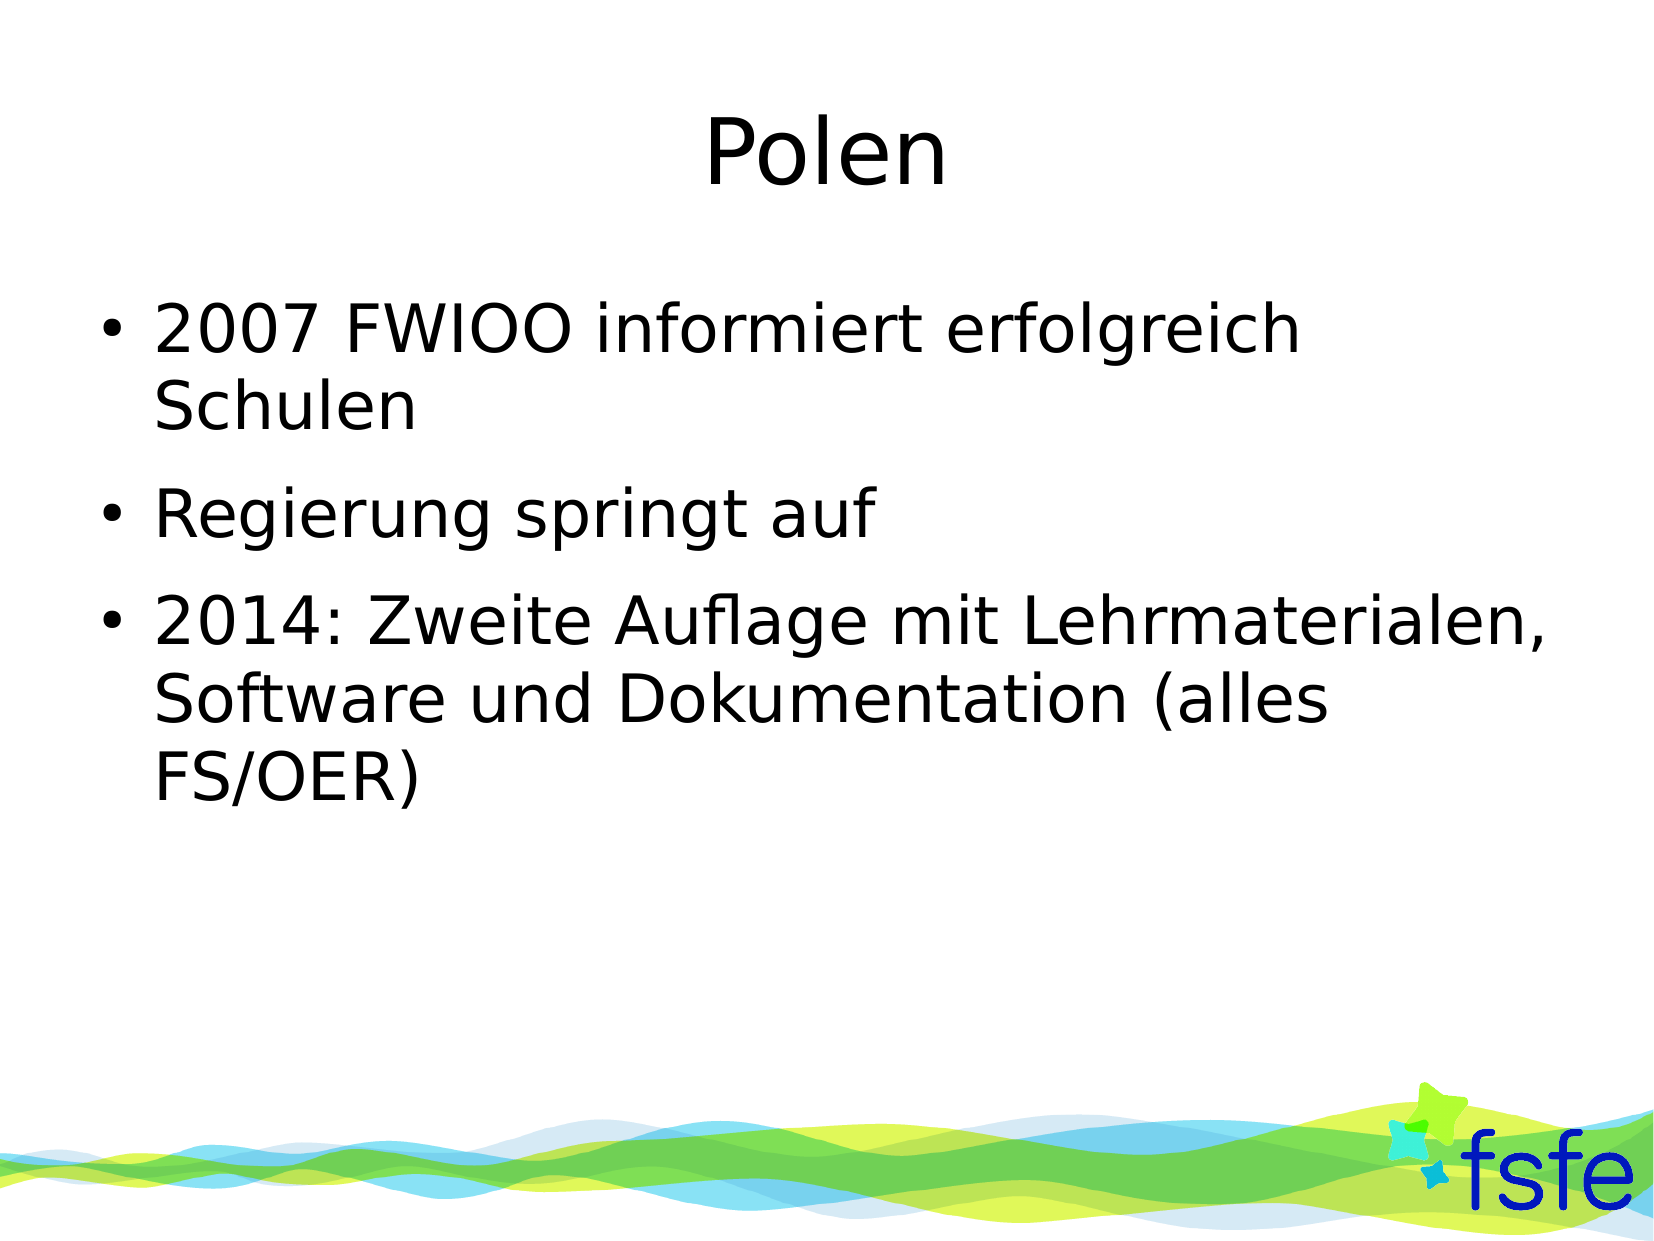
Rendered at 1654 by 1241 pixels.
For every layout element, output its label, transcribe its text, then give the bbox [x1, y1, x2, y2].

title Polen [82, 49, 1571, 257]
picture [0, 1081, 1654, 1241]
list 2007 FWIOO informiert erfolgreich Schulen Regierung springt auf 2014: Zweite Auflage mit Lehrmaterialen, Software und Dokumentation (alles FS/OER) [82, 290, 1571, 1010]
